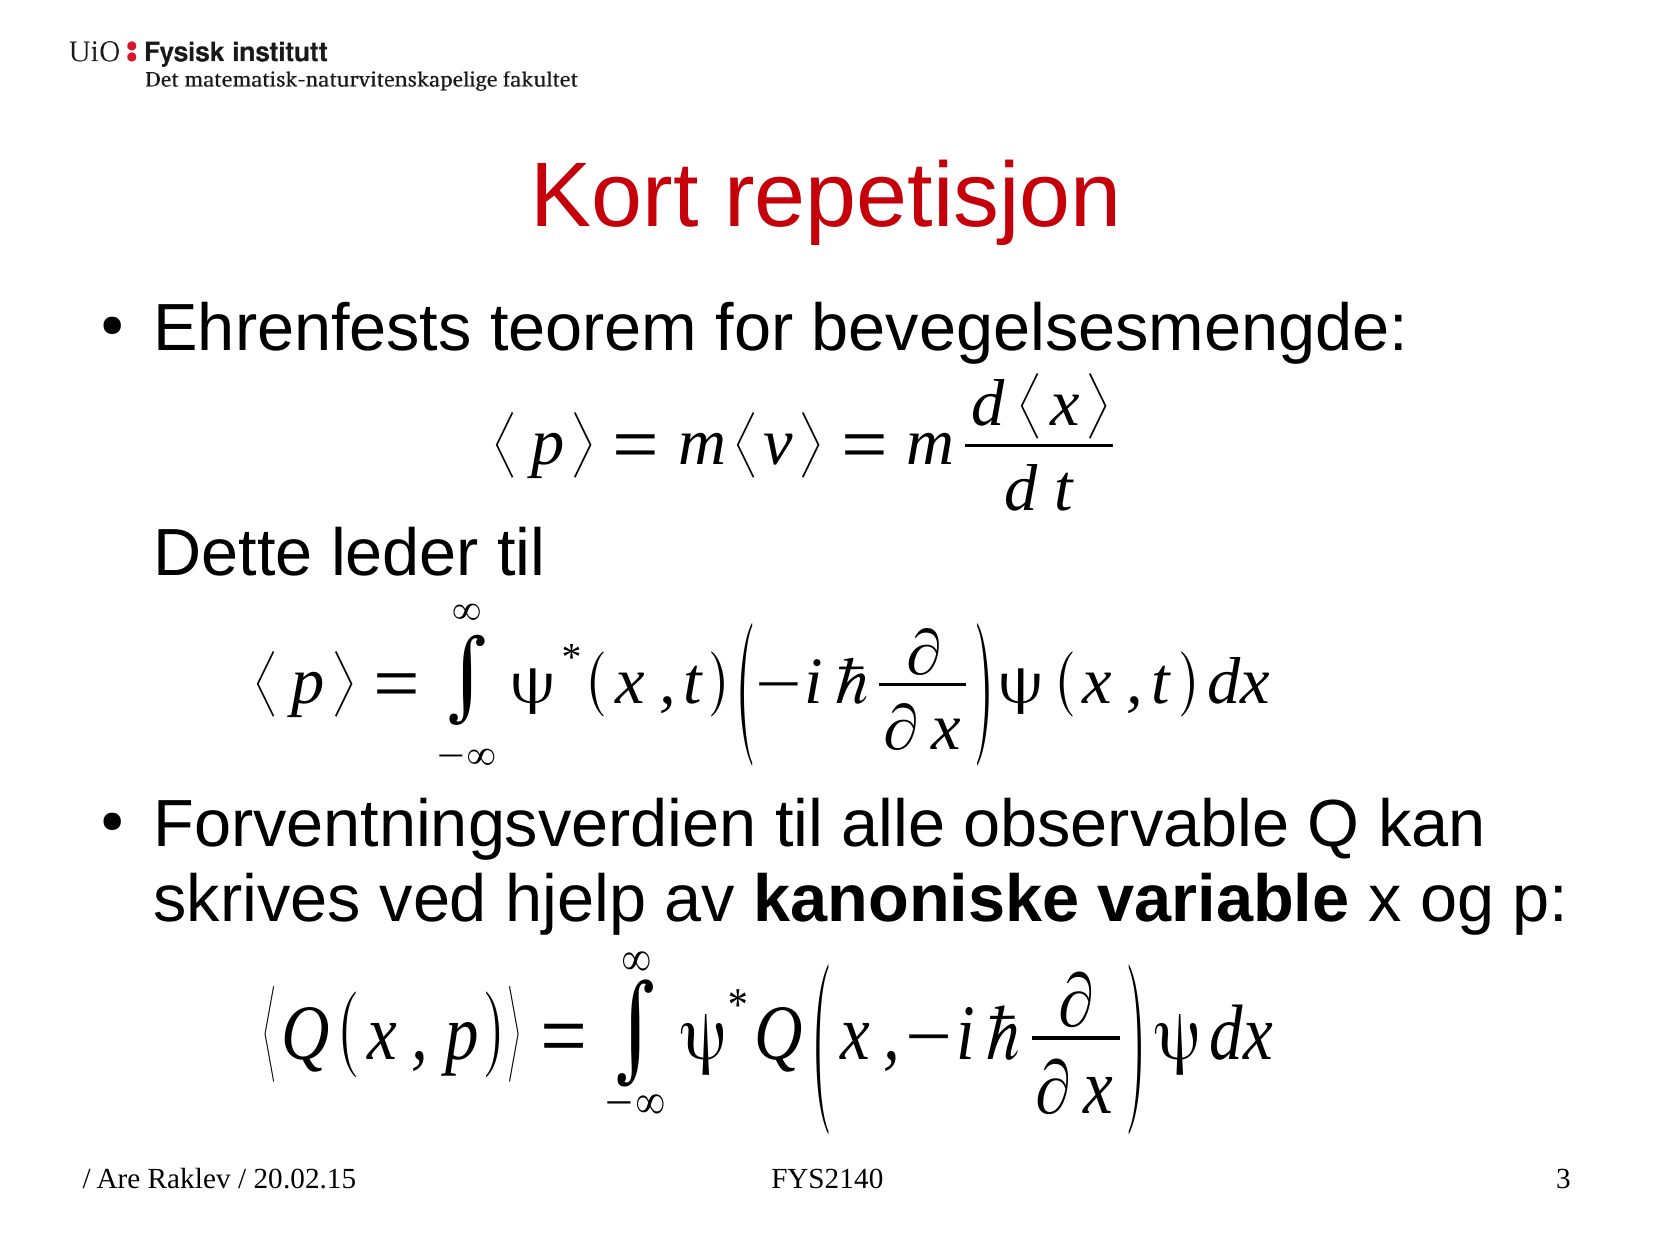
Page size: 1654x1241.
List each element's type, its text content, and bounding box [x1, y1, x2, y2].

title Kort repetisjon [82, 90, 1571, 290]
list Ehrenfests teorem for bevegelsesmengde: Dette leder til Forventningsverdien til alle observable Q kan skrives ved hjelp av kanoniske variable x og p: [82, 290, 1613, 1094]
chart [487, 365, 1123, 526]
chart [255, 950, 1282, 1139]
chart [248, 587, 1276, 776]
picture [68, 37, 581, 93]
